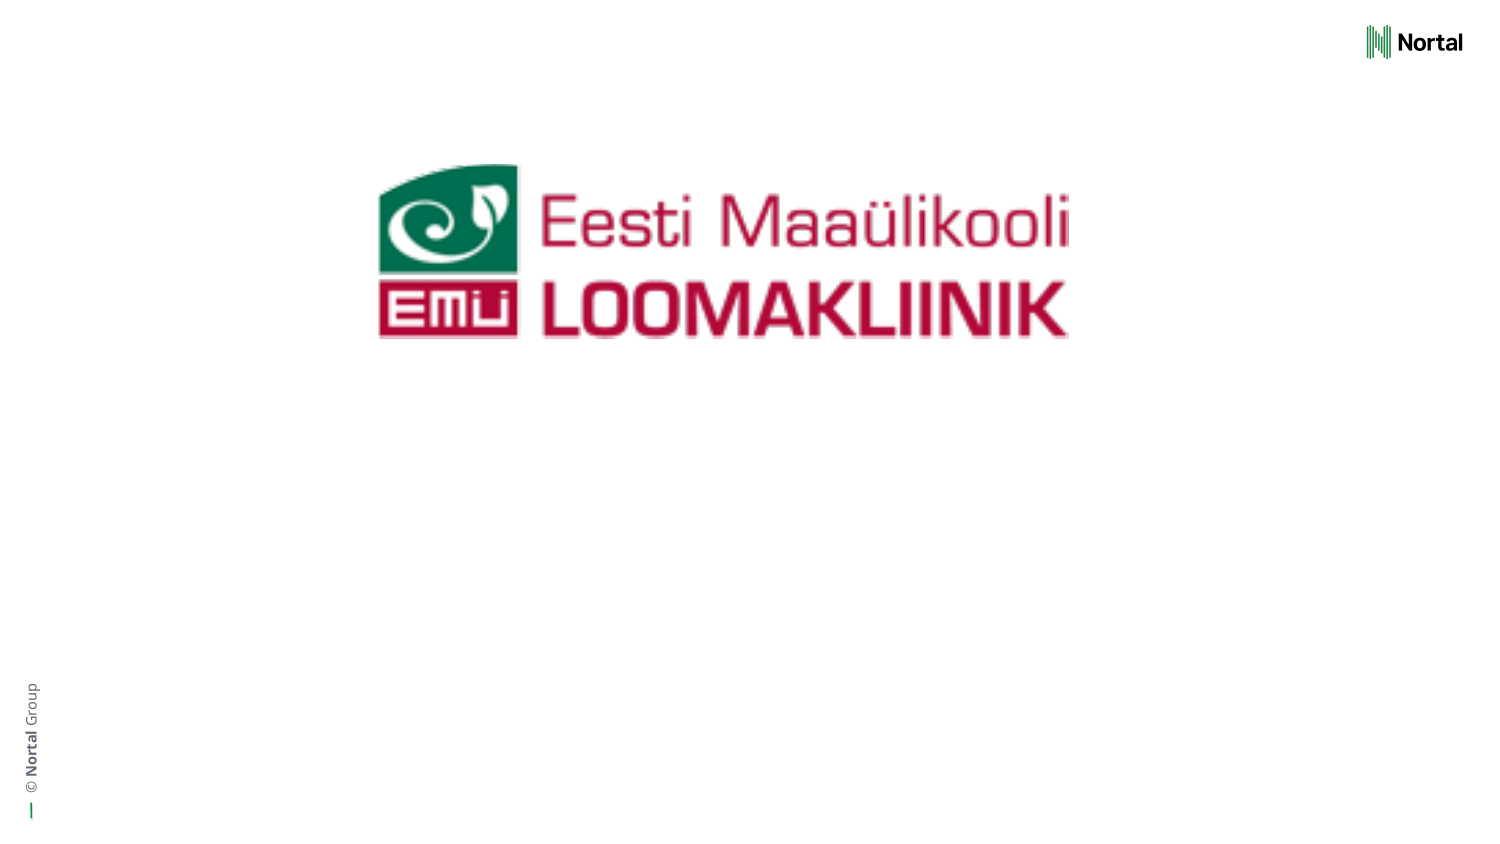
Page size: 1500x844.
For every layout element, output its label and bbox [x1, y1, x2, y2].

picture [378, 164, 1069, 339]
